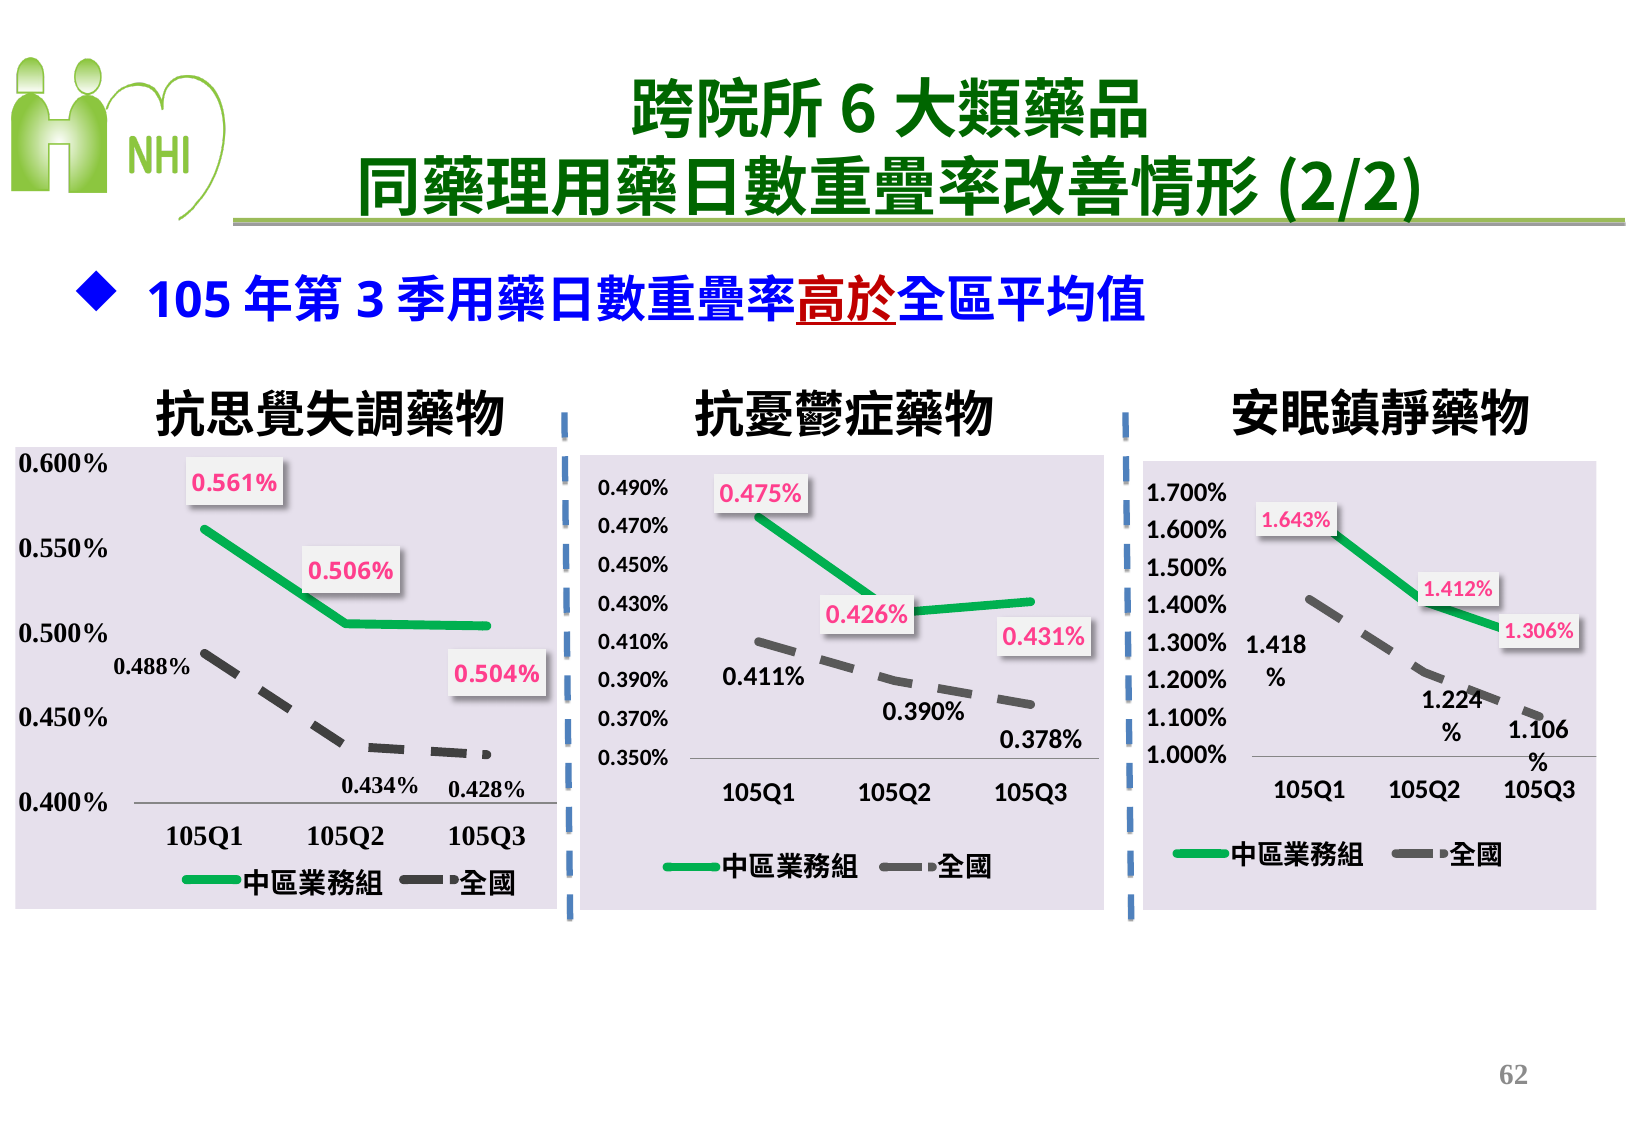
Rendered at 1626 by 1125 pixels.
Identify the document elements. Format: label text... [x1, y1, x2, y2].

slide_number <編號> [1164, 1042, 1544, 1103]
text_box 抗憂鬱症藥物 [679, 374, 1010, 450]
title 跨院所6大類藥品 同藥理用藥日數重疊率改善情形(2/2) [156, 62, 1625, 228]
text_box 105年第3季用藥日數重疊率高於全區平均值 [56, 260, 1556, 375]
text_box 抗思覺失調藥物 [141, 374, 521, 447]
picture [0, 42, 233, 233]
text_box 安眠鎮靜藥物 [1215, 374, 1546, 449]
picture [1142, 460, 1597, 910]
picture [15, 447, 558, 910]
picture [579, 455, 1105, 910]
